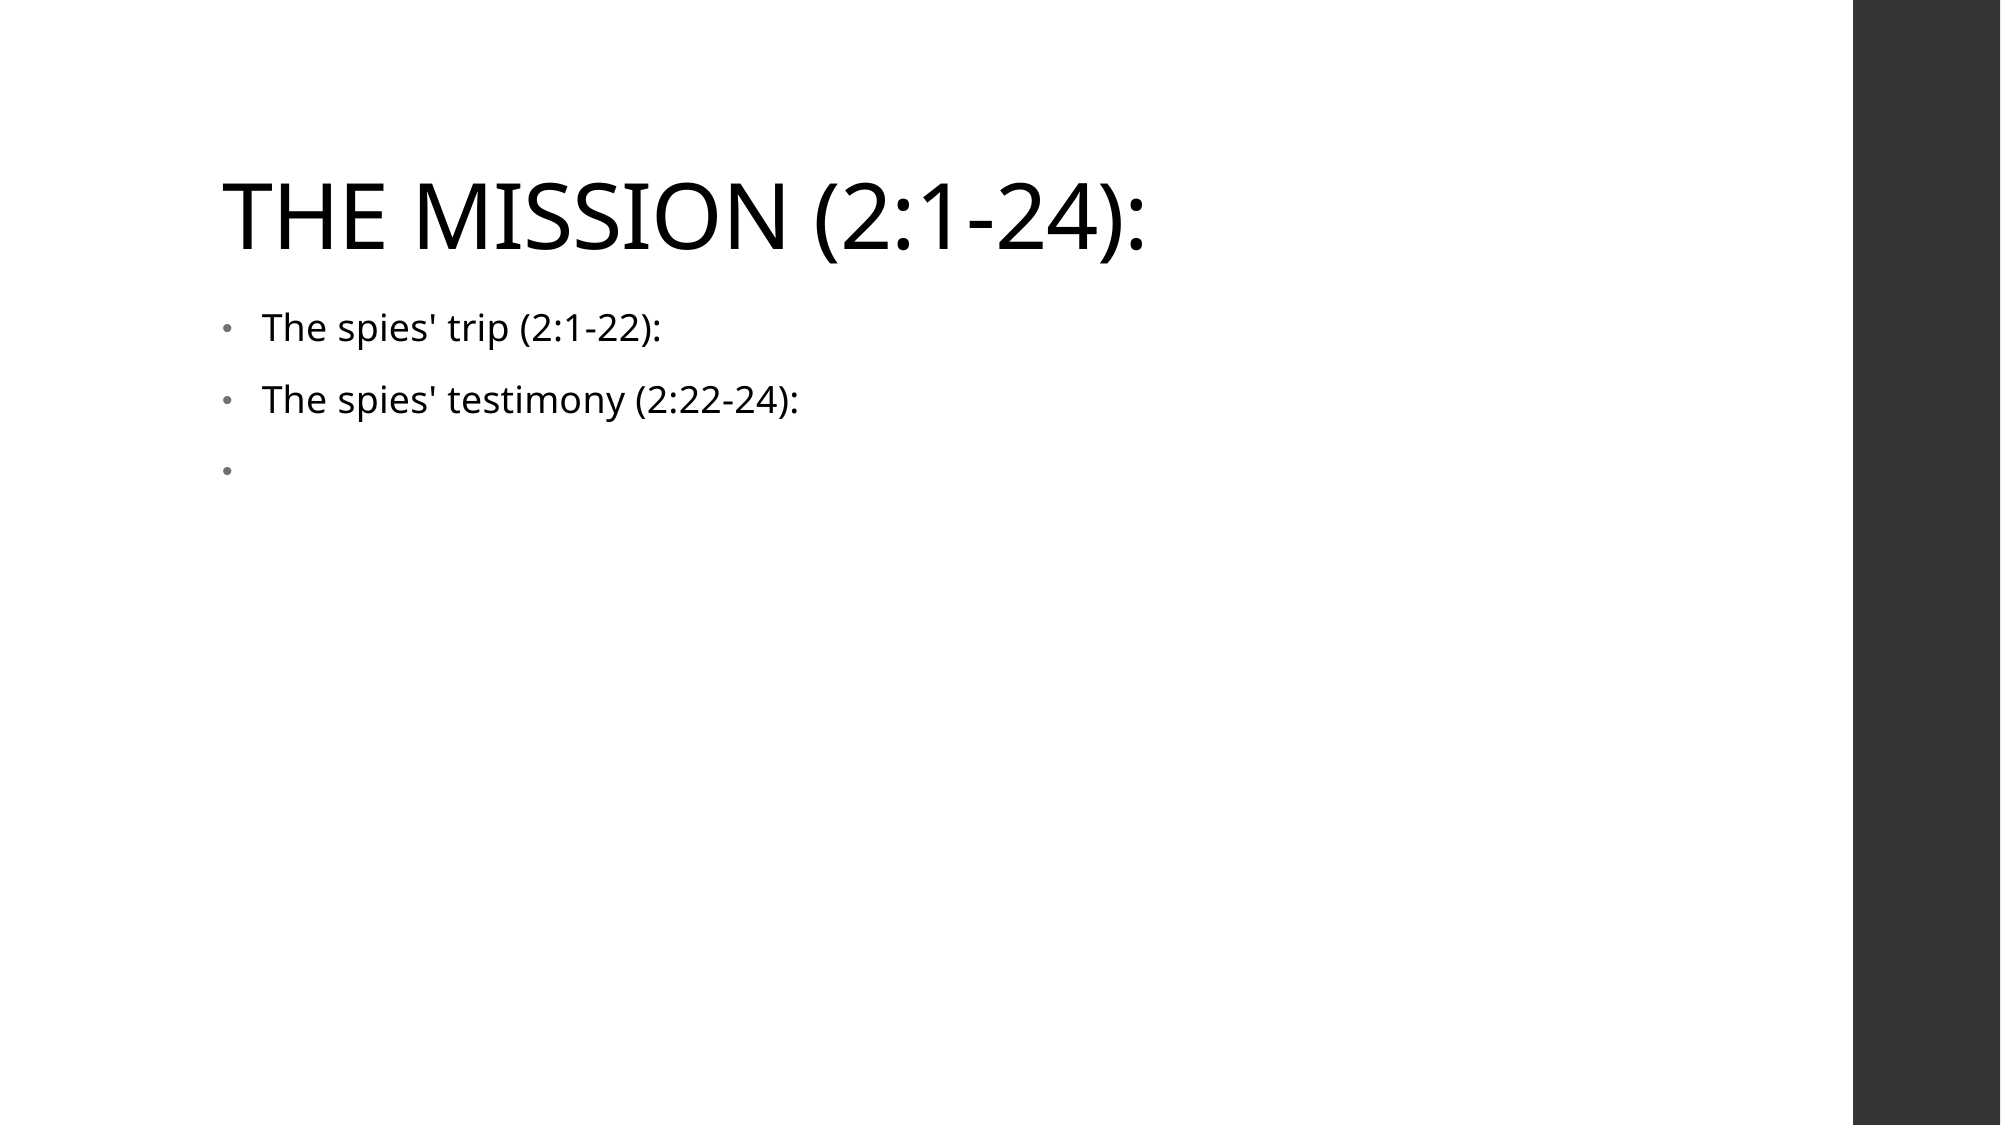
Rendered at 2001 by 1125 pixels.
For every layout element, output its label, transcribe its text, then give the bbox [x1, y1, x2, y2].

title THE MISSION (2:1-24): [206, 60, 1797, 278]
list The spies' trip (2:1-22): The spies' testimony (2:22-24): [206, 299, 1617, 1014]
